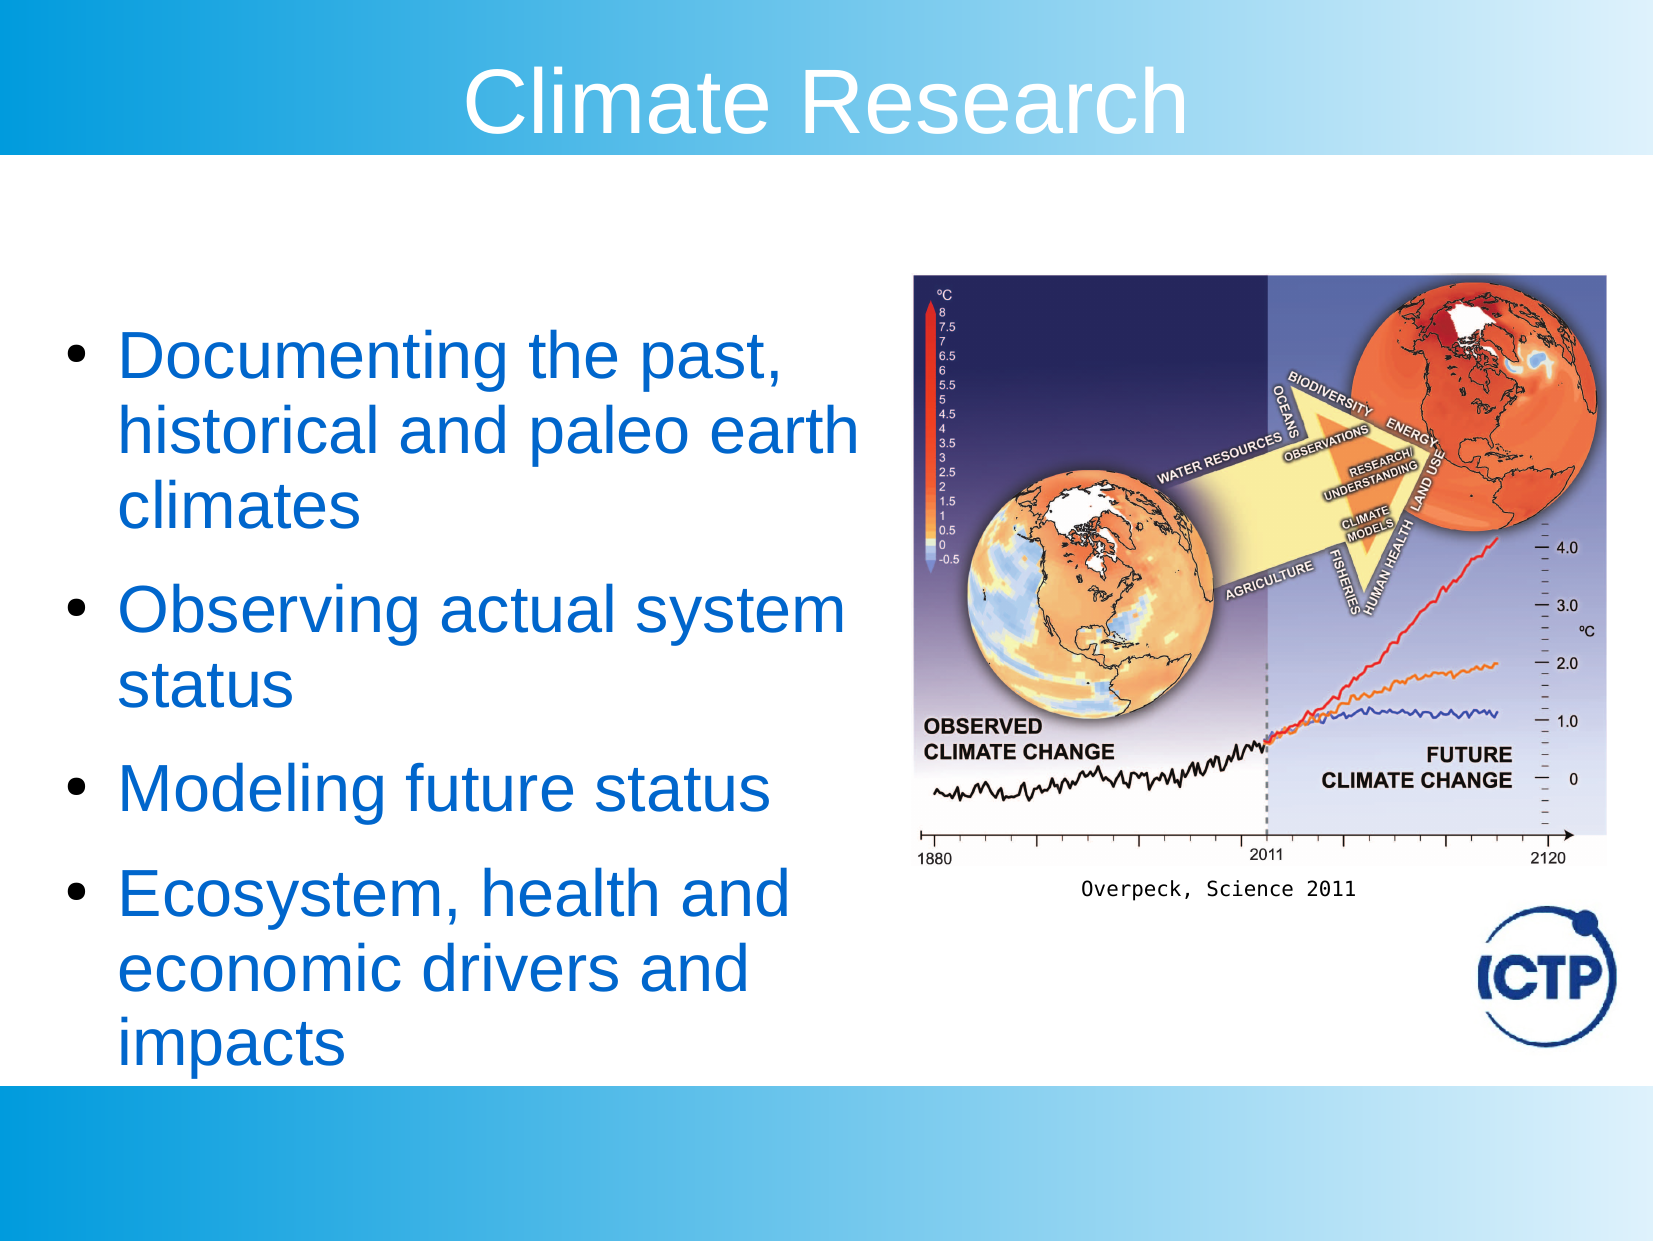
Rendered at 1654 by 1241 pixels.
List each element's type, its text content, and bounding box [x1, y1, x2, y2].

title Climate Research [82, 49, 1571, 155]
picture [911, 273, 1607, 866]
list Documenting the past, historical and paleo earth climates Observing actual system status Modeling future status Ecosystem, health and economic drivers and impacts [46, 214, 925, 968]
picture [1470, 899, 1626, 1065]
text_box Overpeck, Science 2011 [1066, 870, 1372, 910]
